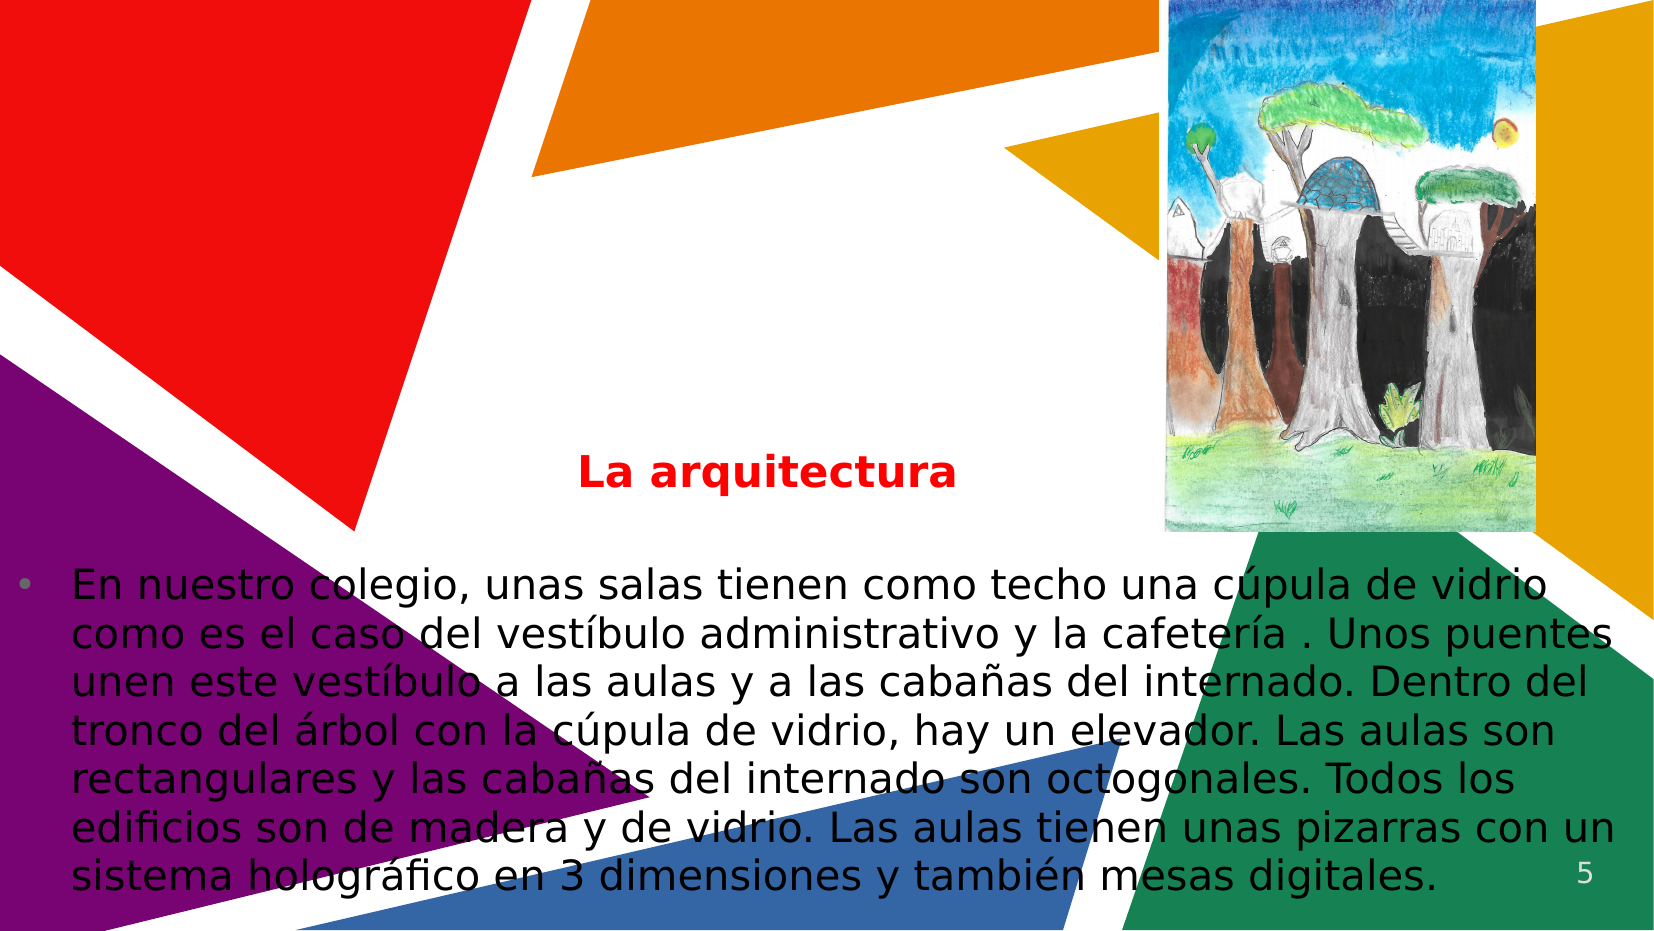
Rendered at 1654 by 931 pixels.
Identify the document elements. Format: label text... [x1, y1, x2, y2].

picture [1159, 0, 1536, 532]
list En nuestro colegio, unas salas tienen como techo una cúpula de vidrio como es el caso del vestíbulo administrativo y la cafetería . Unos puentes unen este vestíbulo a las aulas y a las cabañas del internado. Dentro del tronco del árbol con la cúpula de vidrio, hay un elevador. Las aulas son rectangulares y las cabañas del internado son octogonales. Todos los edificios son de madera y de vidrio. Las aulas tienen unas pizarras con un sistema holográfico en 3 dimensiones y también mesas digitales. [0, 561, 1654, 916]
title La arquitectura [413, 383, 1123, 561]
